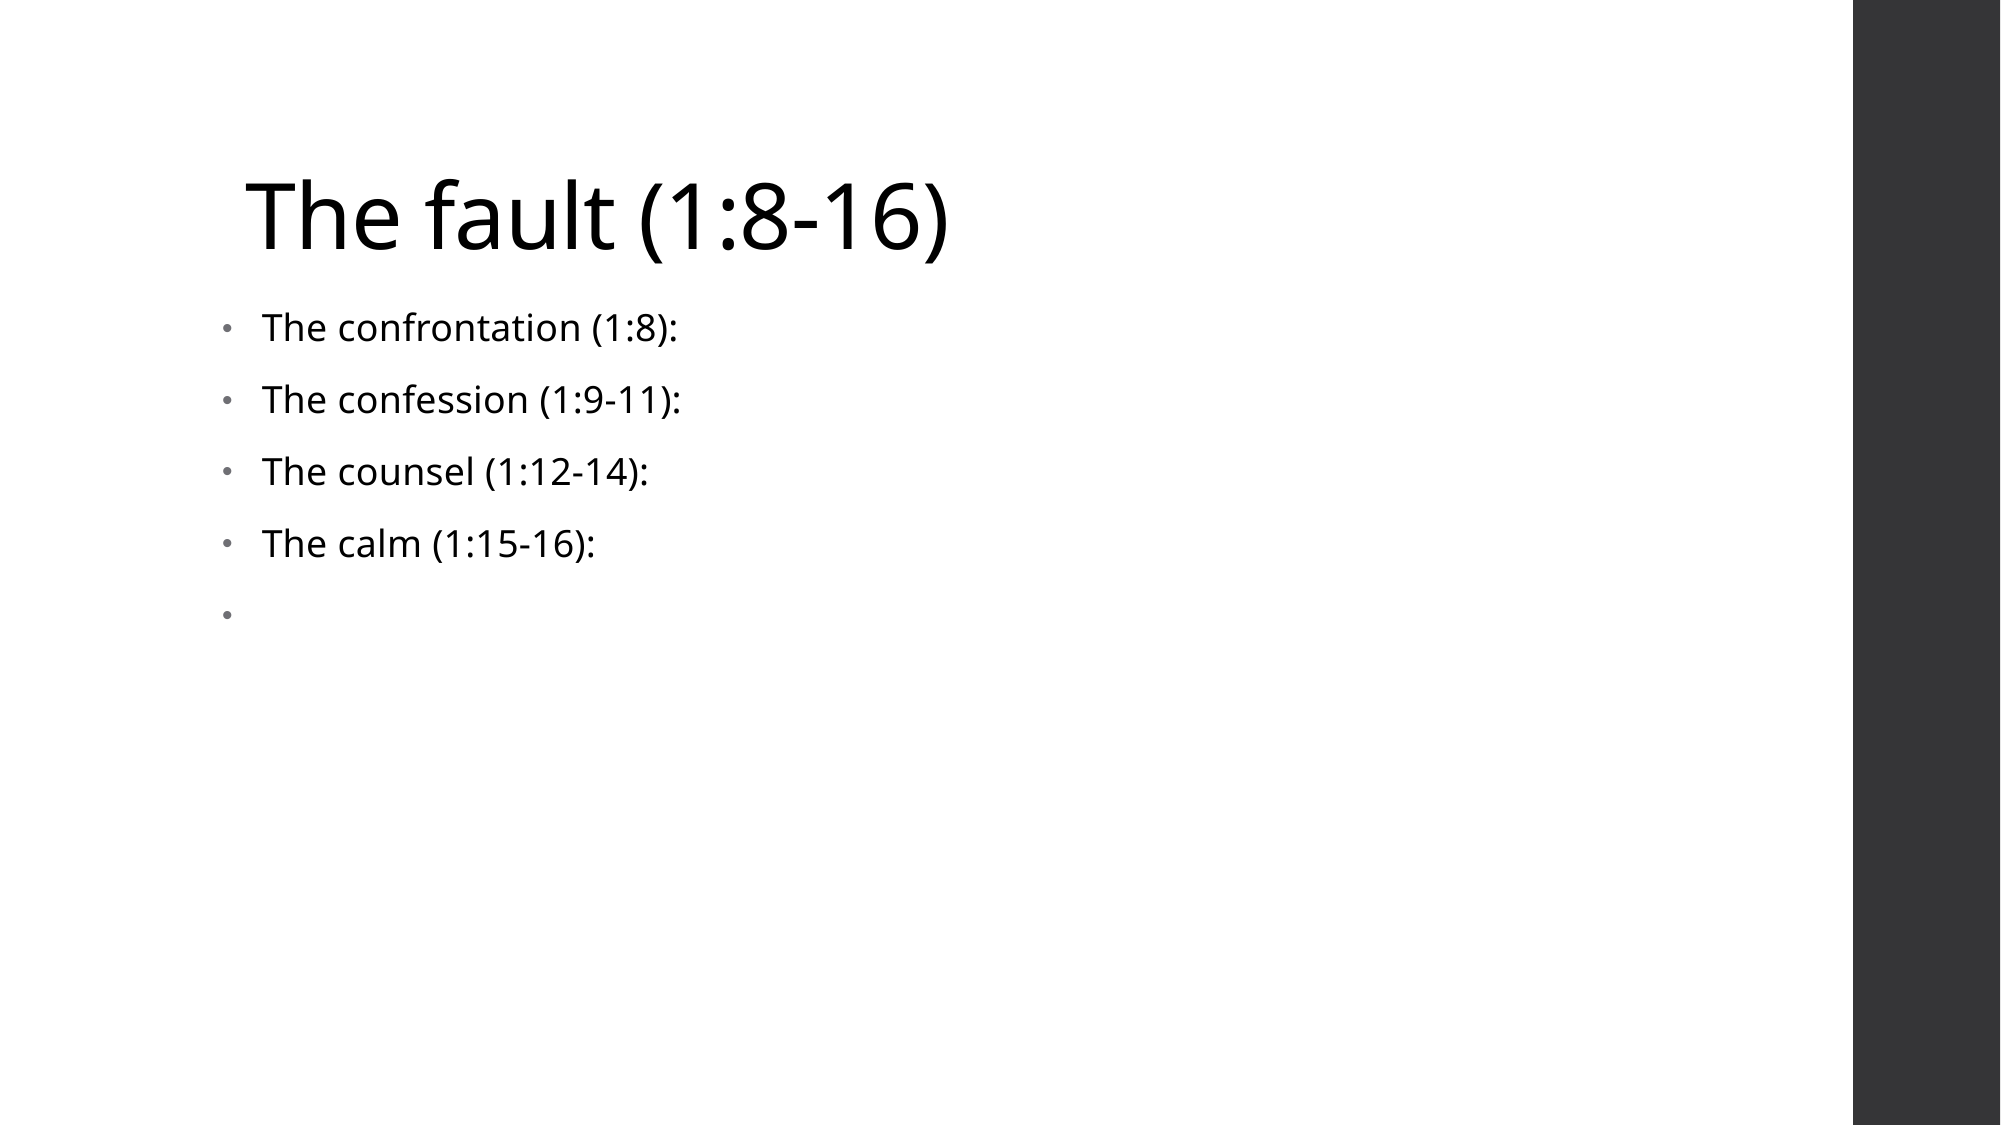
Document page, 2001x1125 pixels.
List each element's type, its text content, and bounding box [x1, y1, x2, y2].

list The confrontation (1:8): The confession (1:9-11): The counsel (1:12-14): The calm (1:15-16): [206, 299, 1617, 1014]
title The fault (1:8-16) [206, 60, 1797, 278]
